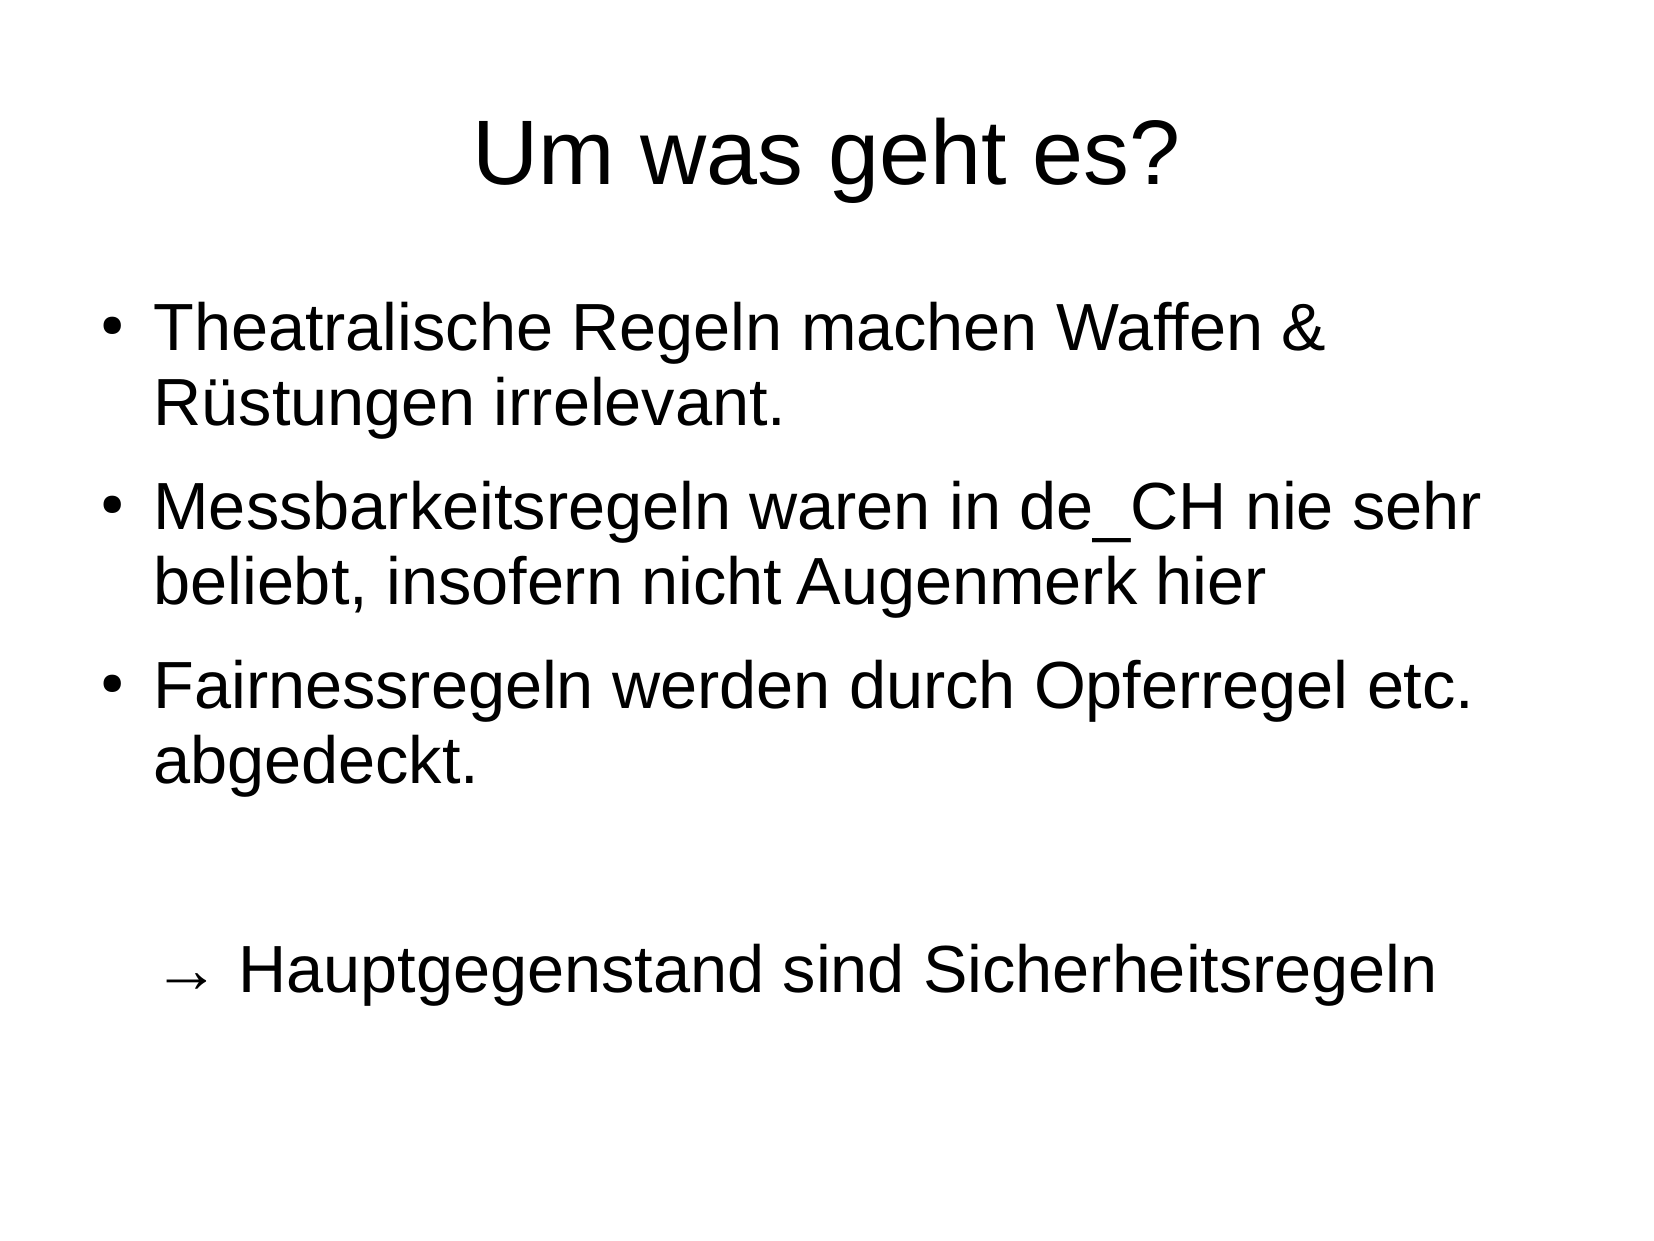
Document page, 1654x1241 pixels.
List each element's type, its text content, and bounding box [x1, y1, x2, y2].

list Theatralische Regeln machen Waffen & Rüstungen irrelevant. Messbarkeitsregeln waren in de_CH nie sehr beliebt, insofern nicht Augenmerk hier Fairnessregeln werden durch Opferregel etc. abgedeckt. → Hauptgegenstand sind Sicherheitsregeln [82, 290, 1571, 1010]
title Um was geht es? [82, 49, 1571, 257]
